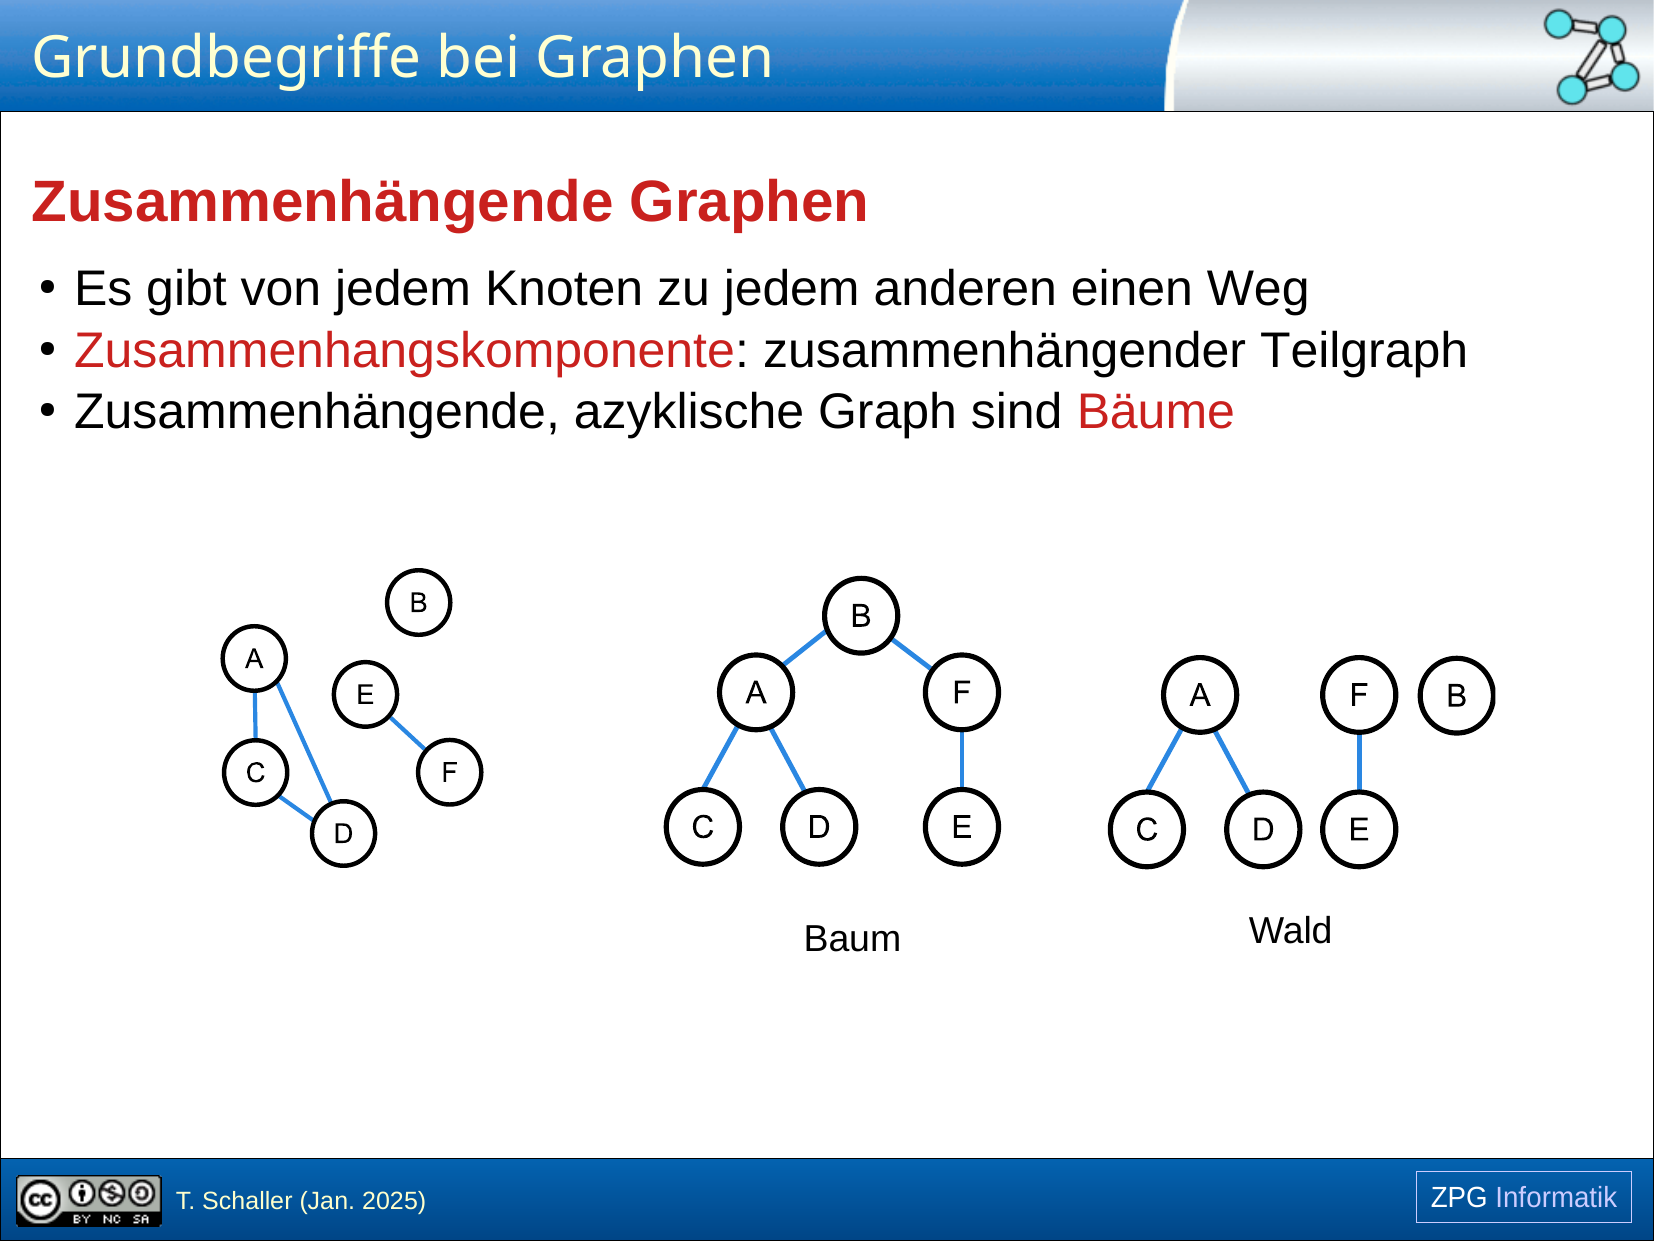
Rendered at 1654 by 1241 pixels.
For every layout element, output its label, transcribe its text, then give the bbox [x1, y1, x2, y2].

text_box Es gibt von jedem Knoten zu jedem anderen einen Weg Zusammenhangskomponente: zusammenhängender Teilgraph Zusammenhängende, azyklische Graph sind Bäume [38, 260, 1506, 669]
picture [16, 1175, 162, 1227]
text_box Baum [788, 909, 1032, 967]
title Grundbegriffe bei Graphen [31, 16, 1151, 94]
text_box Wald [1233, 902, 1500, 959]
text_box Zusammenhängende Graphen [31, 168, 900, 235]
picture [0, 0, 1654, 111]
picture [648, 546, 1526, 900]
picture [220, 543, 516, 868]
